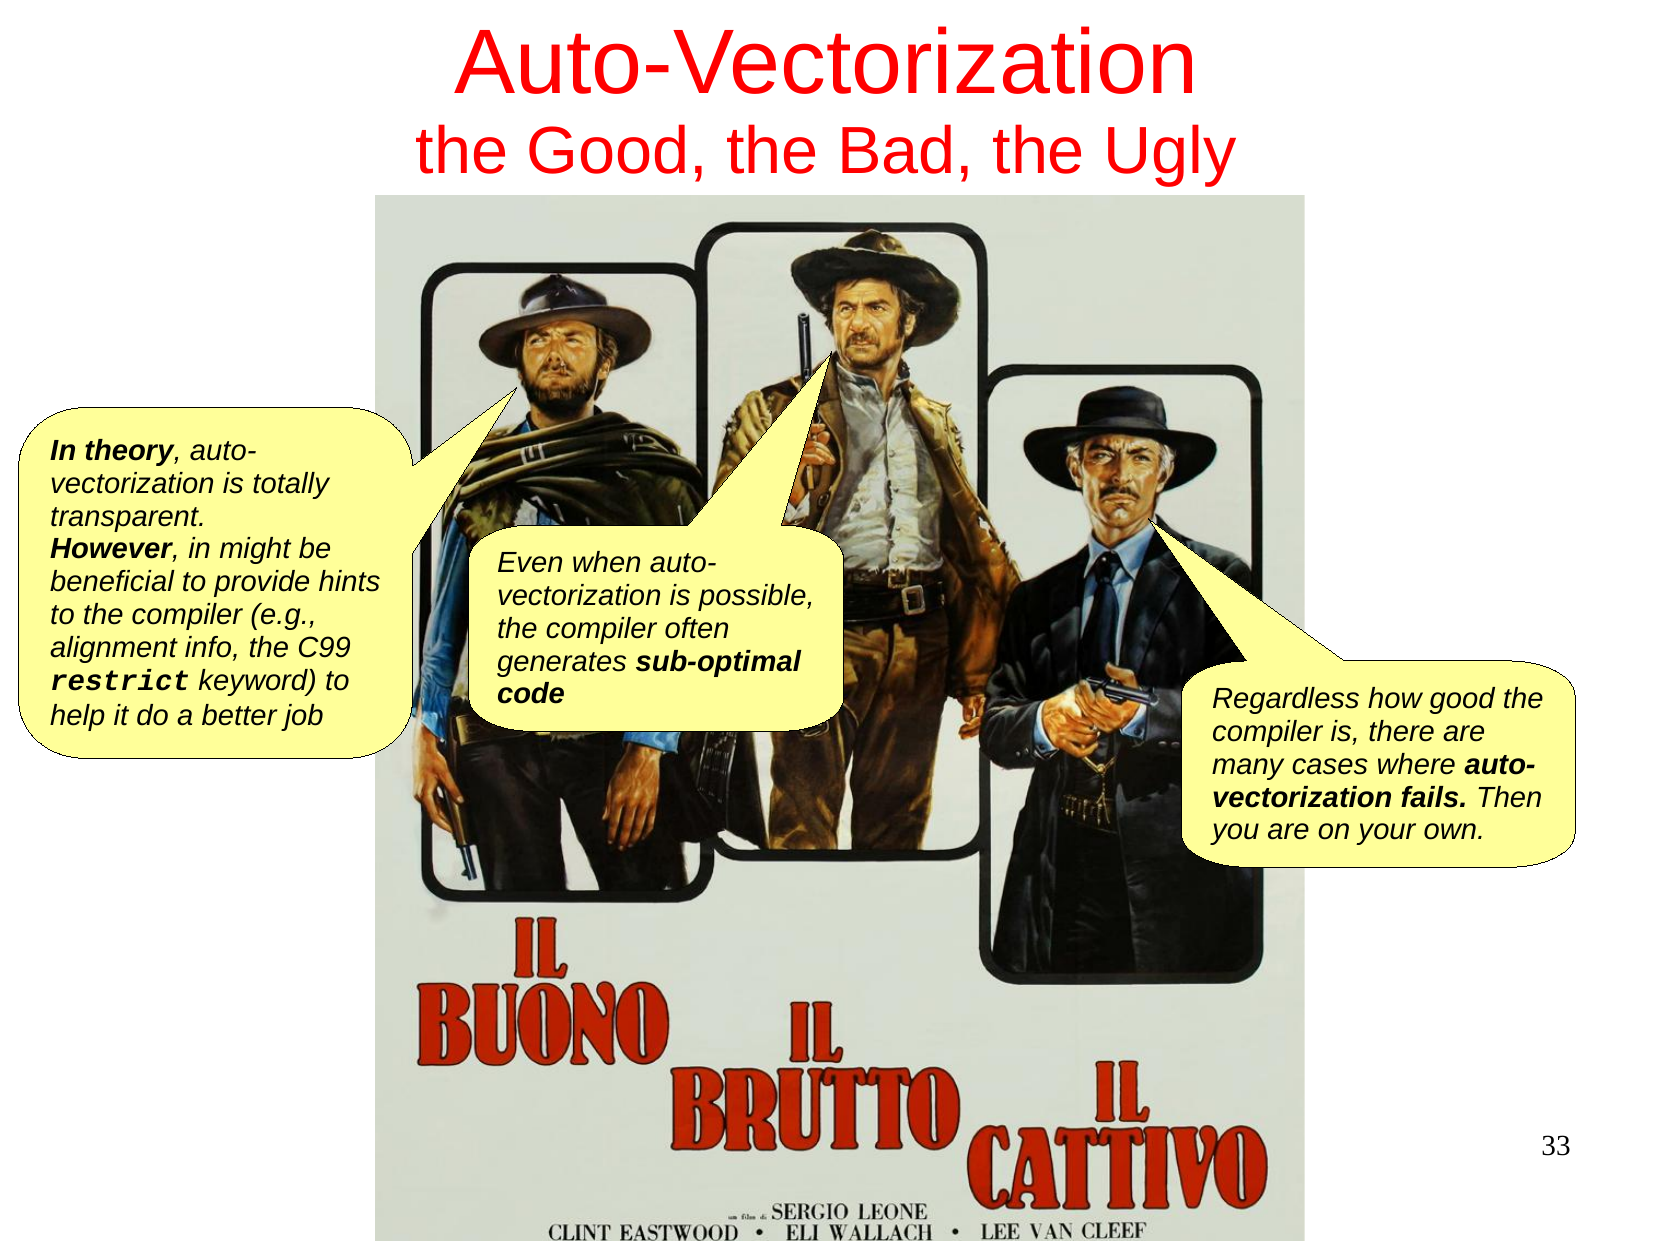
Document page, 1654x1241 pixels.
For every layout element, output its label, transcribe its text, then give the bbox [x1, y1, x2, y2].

text_box Even when auto-vectorization is possible, the compiler often generates sub-optimal code [468, 351, 844, 732]
picture [375, 195, 1305, 1241]
title Auto-Vectorization the Good, the Bad, the Ugly [82, 10, 1571, 189]
text_box Regardless how good the compiler is, there are many cases where auto- vectorization fails. Then you are on your own. [1148, 518, 1576, 868]
text_box In theory, auto-vectorization is totally transparent. However, in might be beneficial to provide hints to the compiler (e.g., alignment info, the C99 restrict keyword) to help it do a better job [18, 387, 517, 759]
